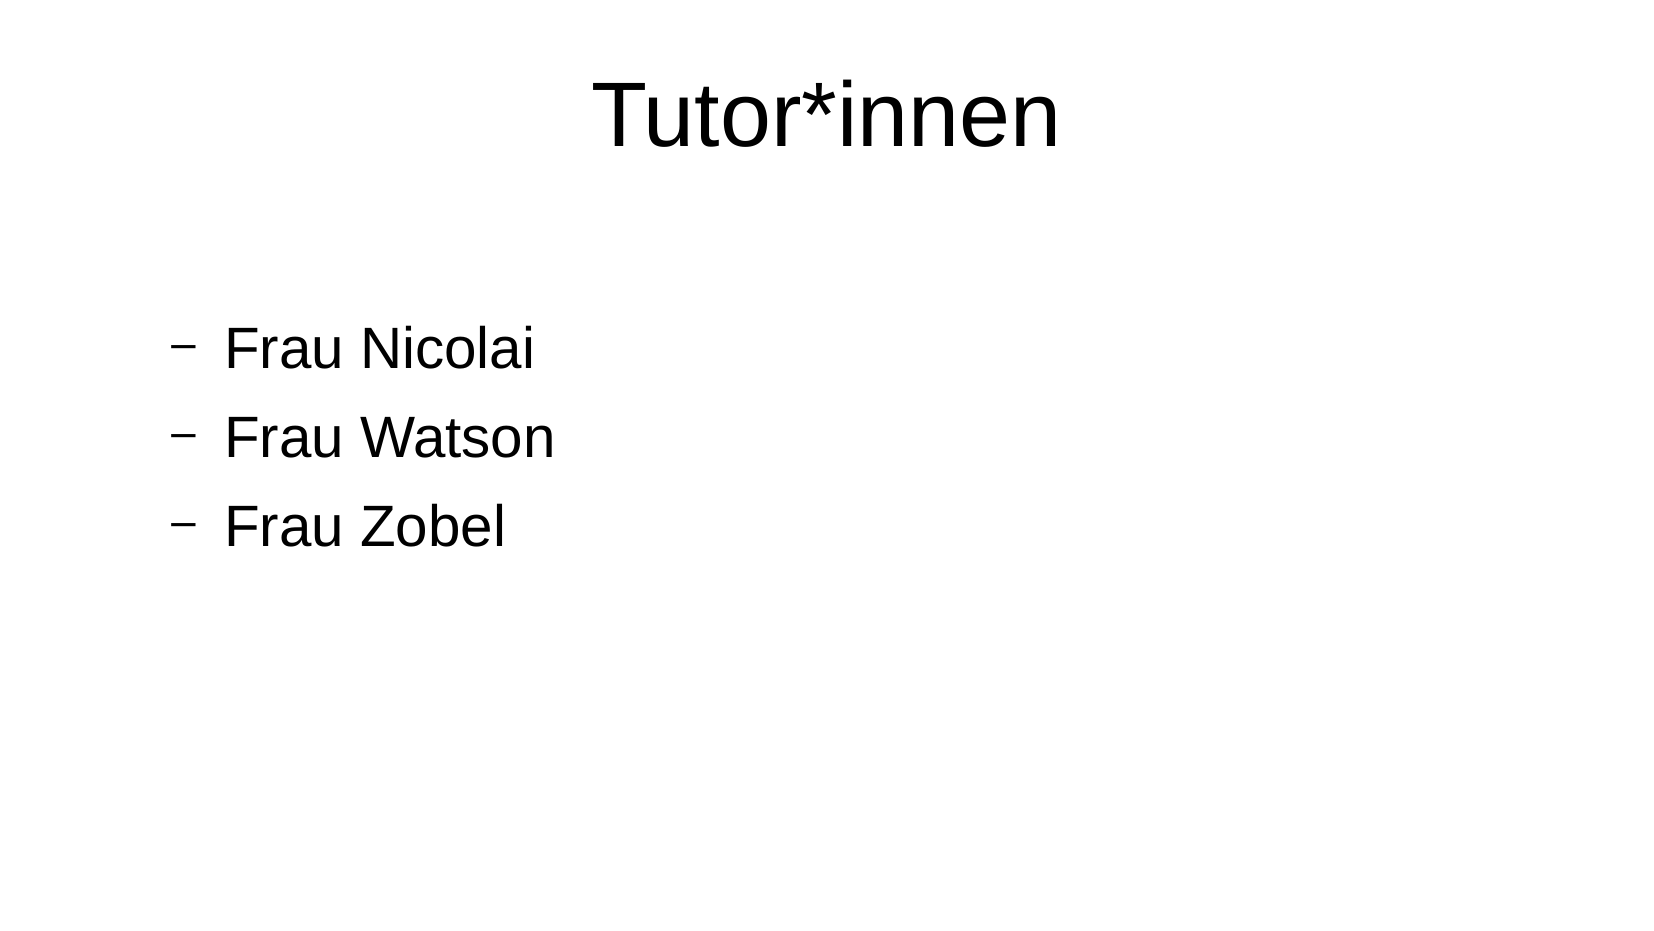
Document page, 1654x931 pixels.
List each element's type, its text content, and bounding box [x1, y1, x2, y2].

title Tutor*innen [82, 37, 1571, 193]
list Frau Nicolai Frau Watson Frau Zobel [82, 217, 1571, 758]
